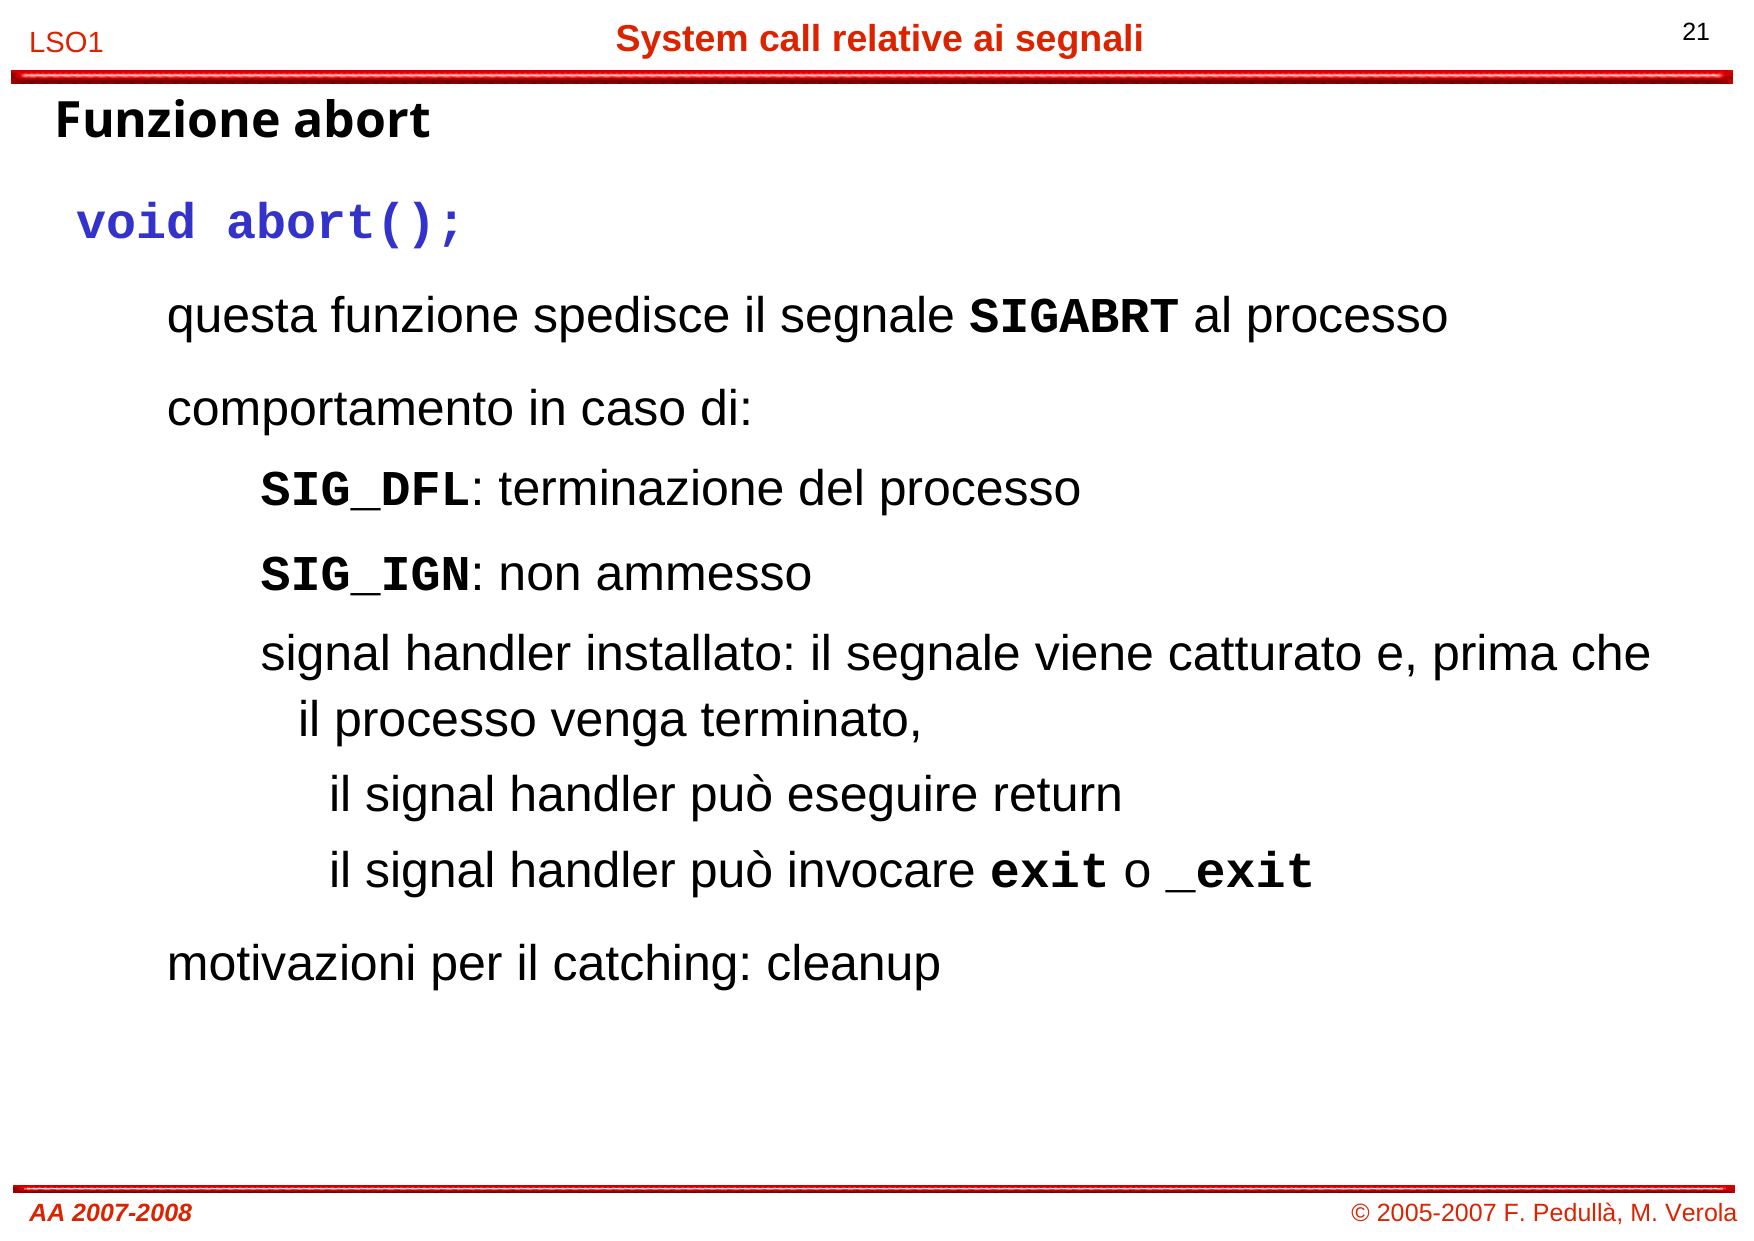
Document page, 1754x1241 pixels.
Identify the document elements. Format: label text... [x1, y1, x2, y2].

list void abort(); questa funzione spedisce il segnale SIGABRT al processo comportamento in caso di: SIG_DFL: terminazione del processo SIG_IGN: non ammesso signal handler installato: il segnale viene catturato e, prima che il processo venga terminato, il signal handler può eseguire return il signal handler può invocare exit o _exit motivazioni per il catching: cleanup [58, 188, 1696, 1013]
picture [13, 1185, 1735, 1193]
picture [11, 70, 1733, 84]
title Funzione abort [40, 72, 1714, 168]
